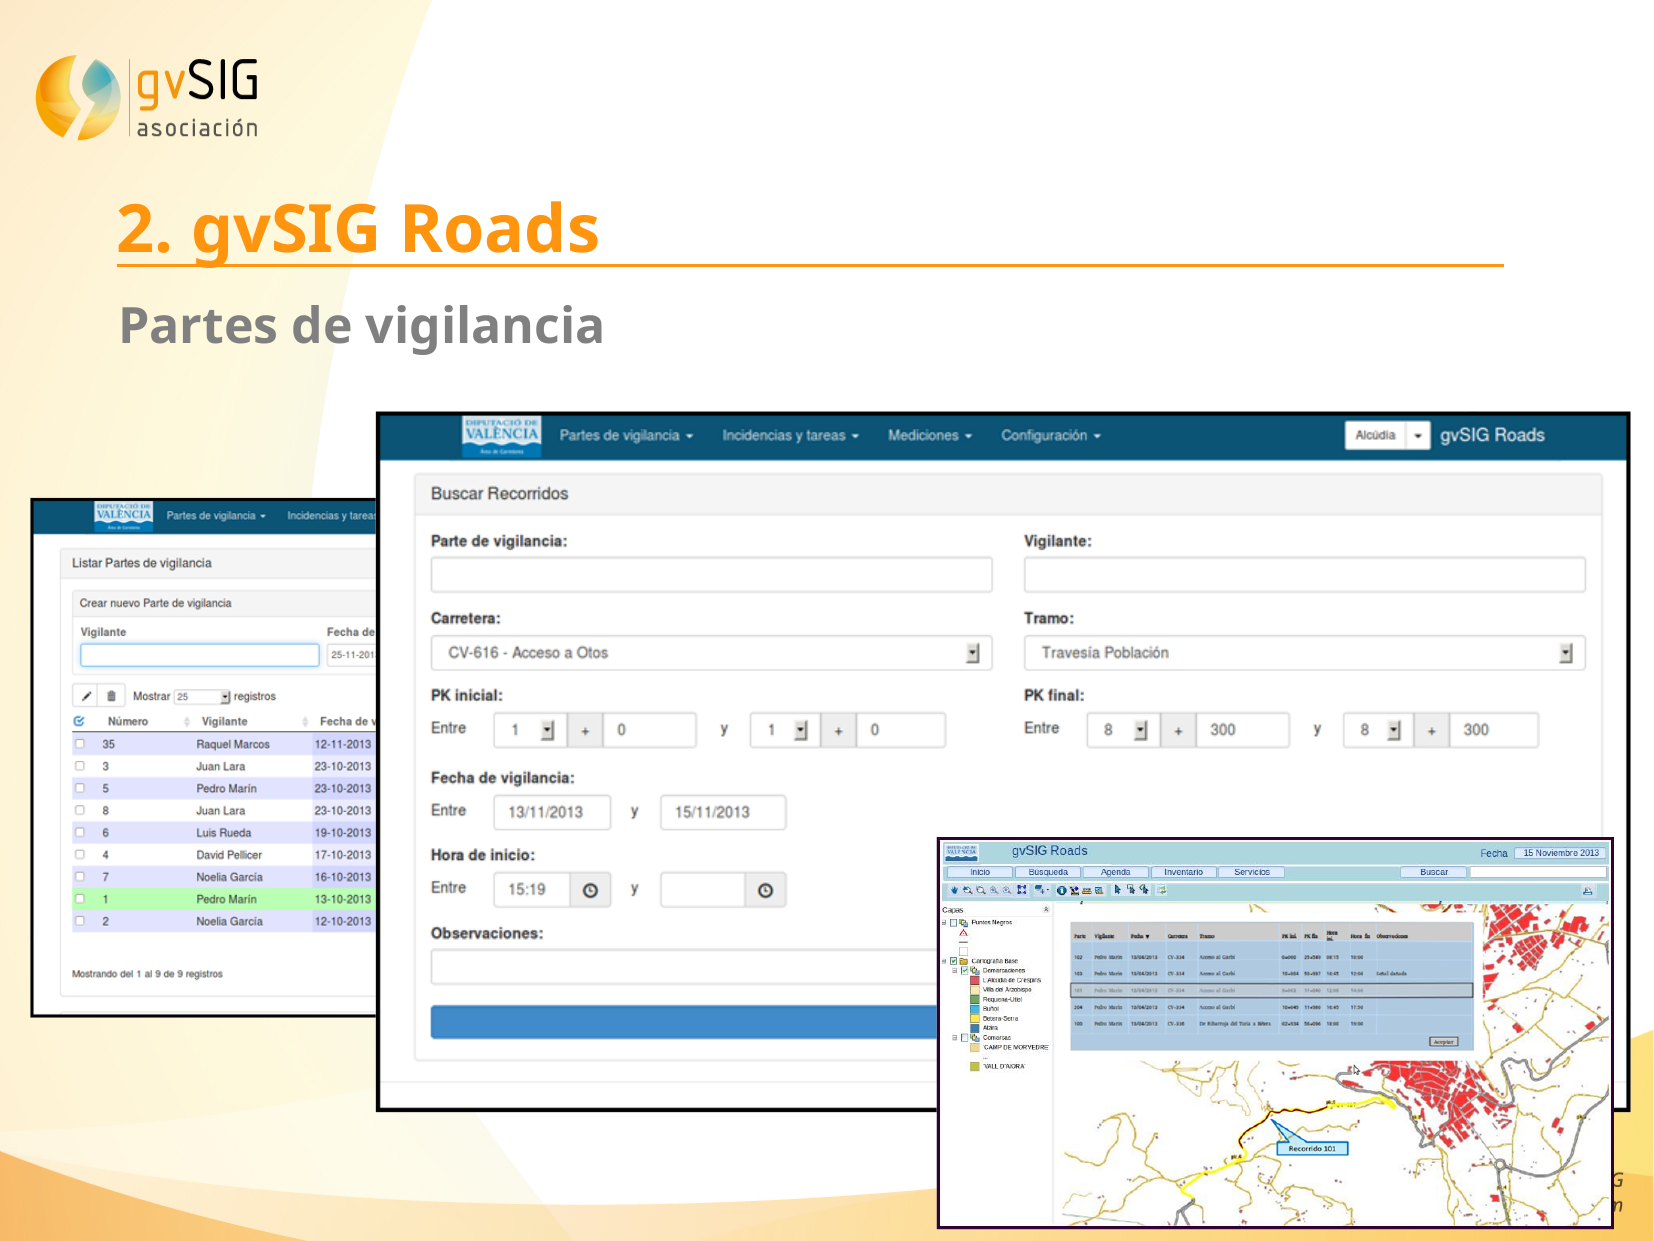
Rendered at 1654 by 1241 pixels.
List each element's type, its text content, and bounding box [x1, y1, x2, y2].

title Partes de vigilancia [118, 279, 1536, 369]
picture [0, 0, 1654, 1241]
title 2. gvSIG Roads [116, 177, 1605, 276]
